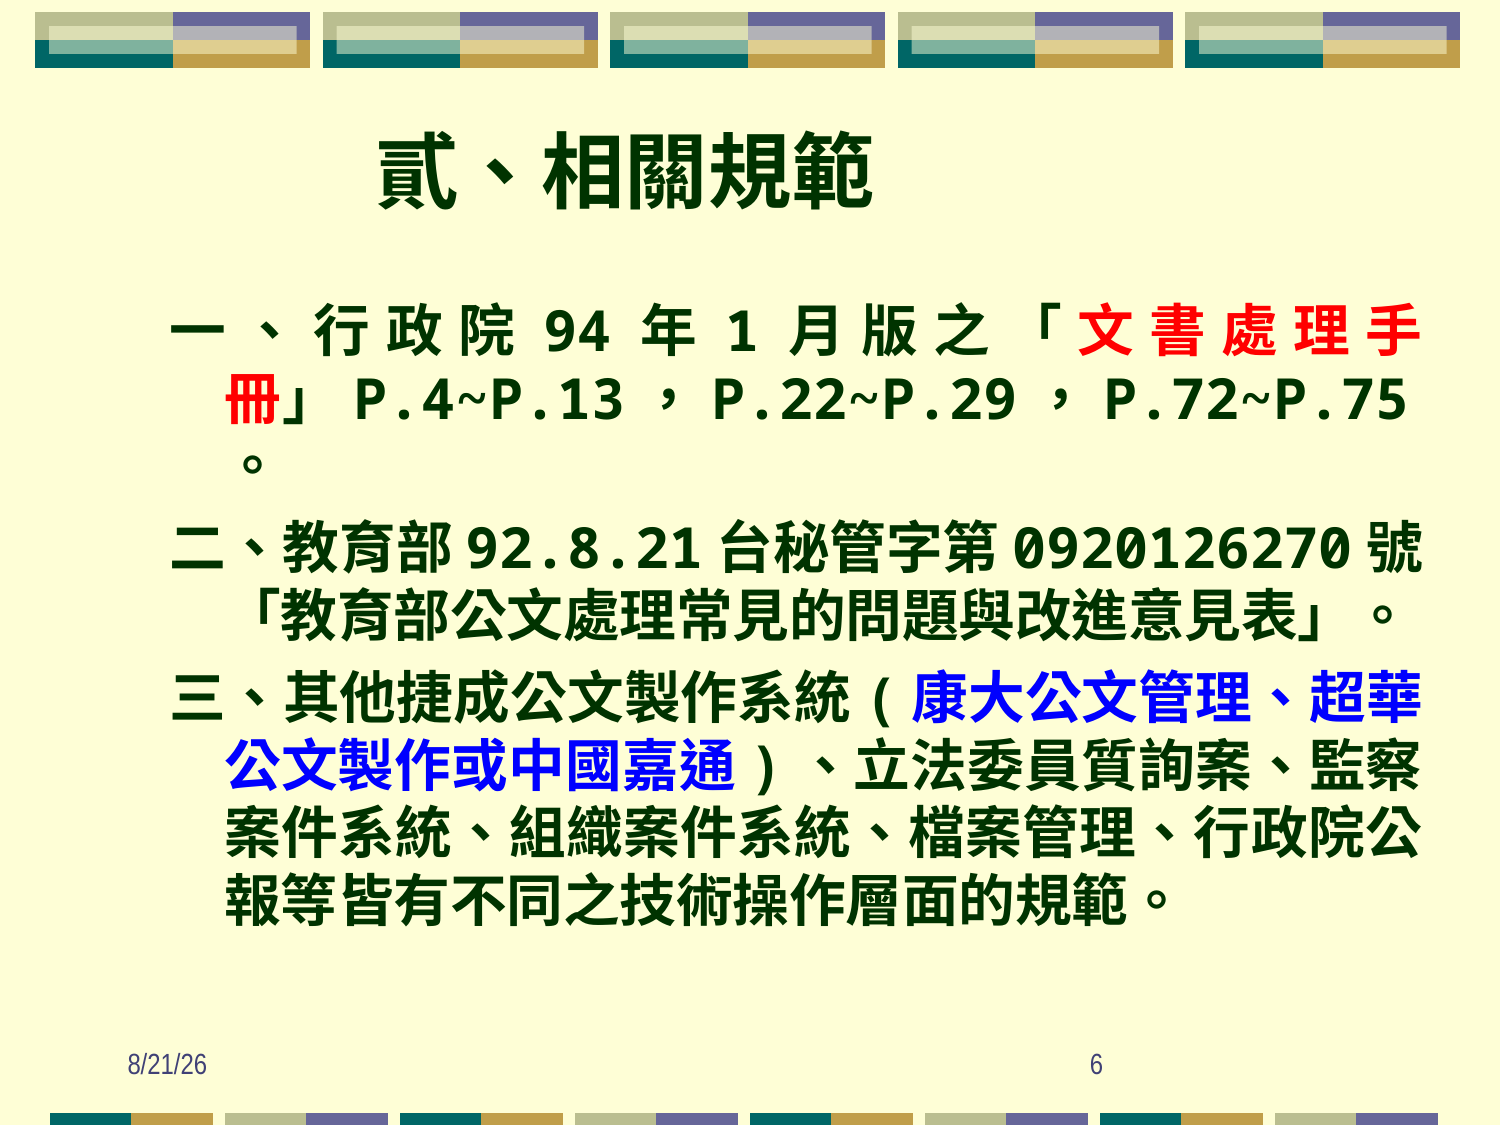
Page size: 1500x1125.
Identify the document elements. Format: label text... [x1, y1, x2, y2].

list 一、行政院94年1月版之「文書處理手冊」P.4~P.13，P.22~P.29，P.72~P.75。 二、教育部92.8.21台秘管字第0920126270號 「教育部公文處理常見的問題與改進意見表」。 三、其他捷成公文製作系統(康大公文管理、超華公文製作或中國嘉通)、立法委員質詢案、監察案件系統、組織案件系統、檔案管理、行政院公報等皆有不同之技術操作層面的規範。 [99, 287, 1438, 1013]
text_box [112, 1013, 426, 1088]
text_box [1012, 50, 1463, 150]
title 貳、相關規範 [150, 99, 1101, 238]
text_box [1074, 1013, 1388, 1088]
